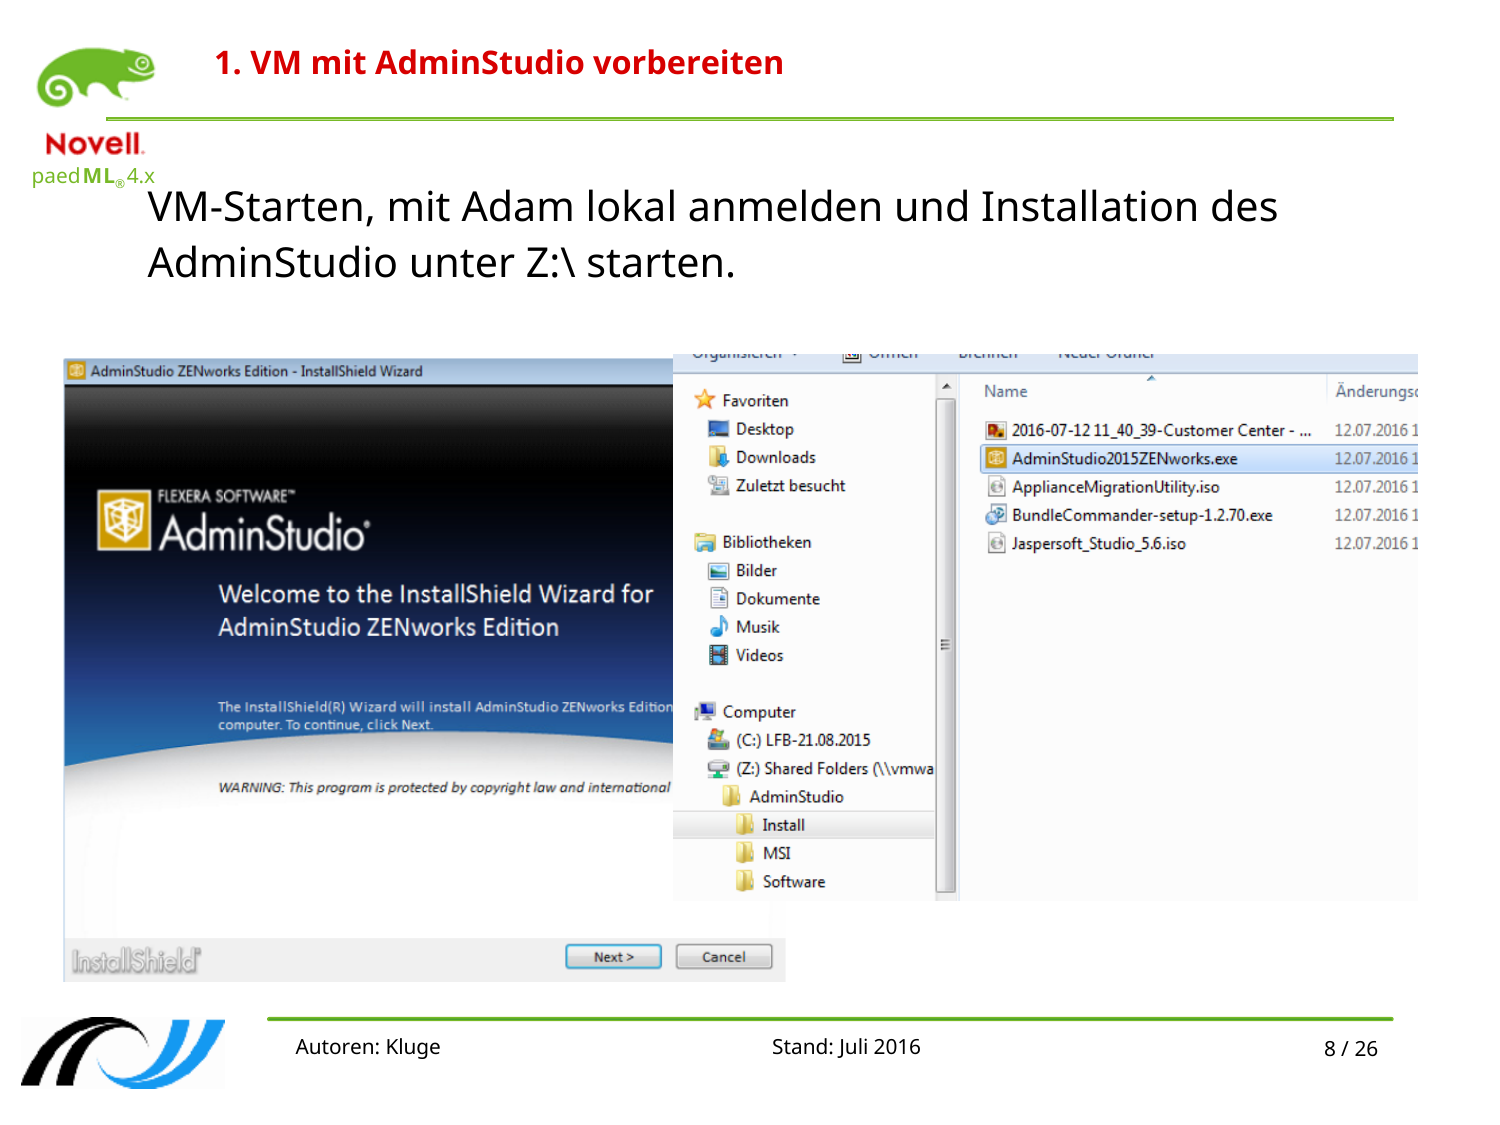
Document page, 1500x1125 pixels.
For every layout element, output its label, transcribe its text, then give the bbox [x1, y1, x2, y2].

picture [21, 1017, 225, 1089]
picture [59, 354, 1418, 982]
title 1. VM mit AdminStudio vorbereiten [214, 16, 1393, 108]
picture [24, 32, 167, 175]
list VM-Starten, mit Adam lokal anmelden und Installation des AdminStudio unter Z:\ starten. [147, 177, 1354, 354]
